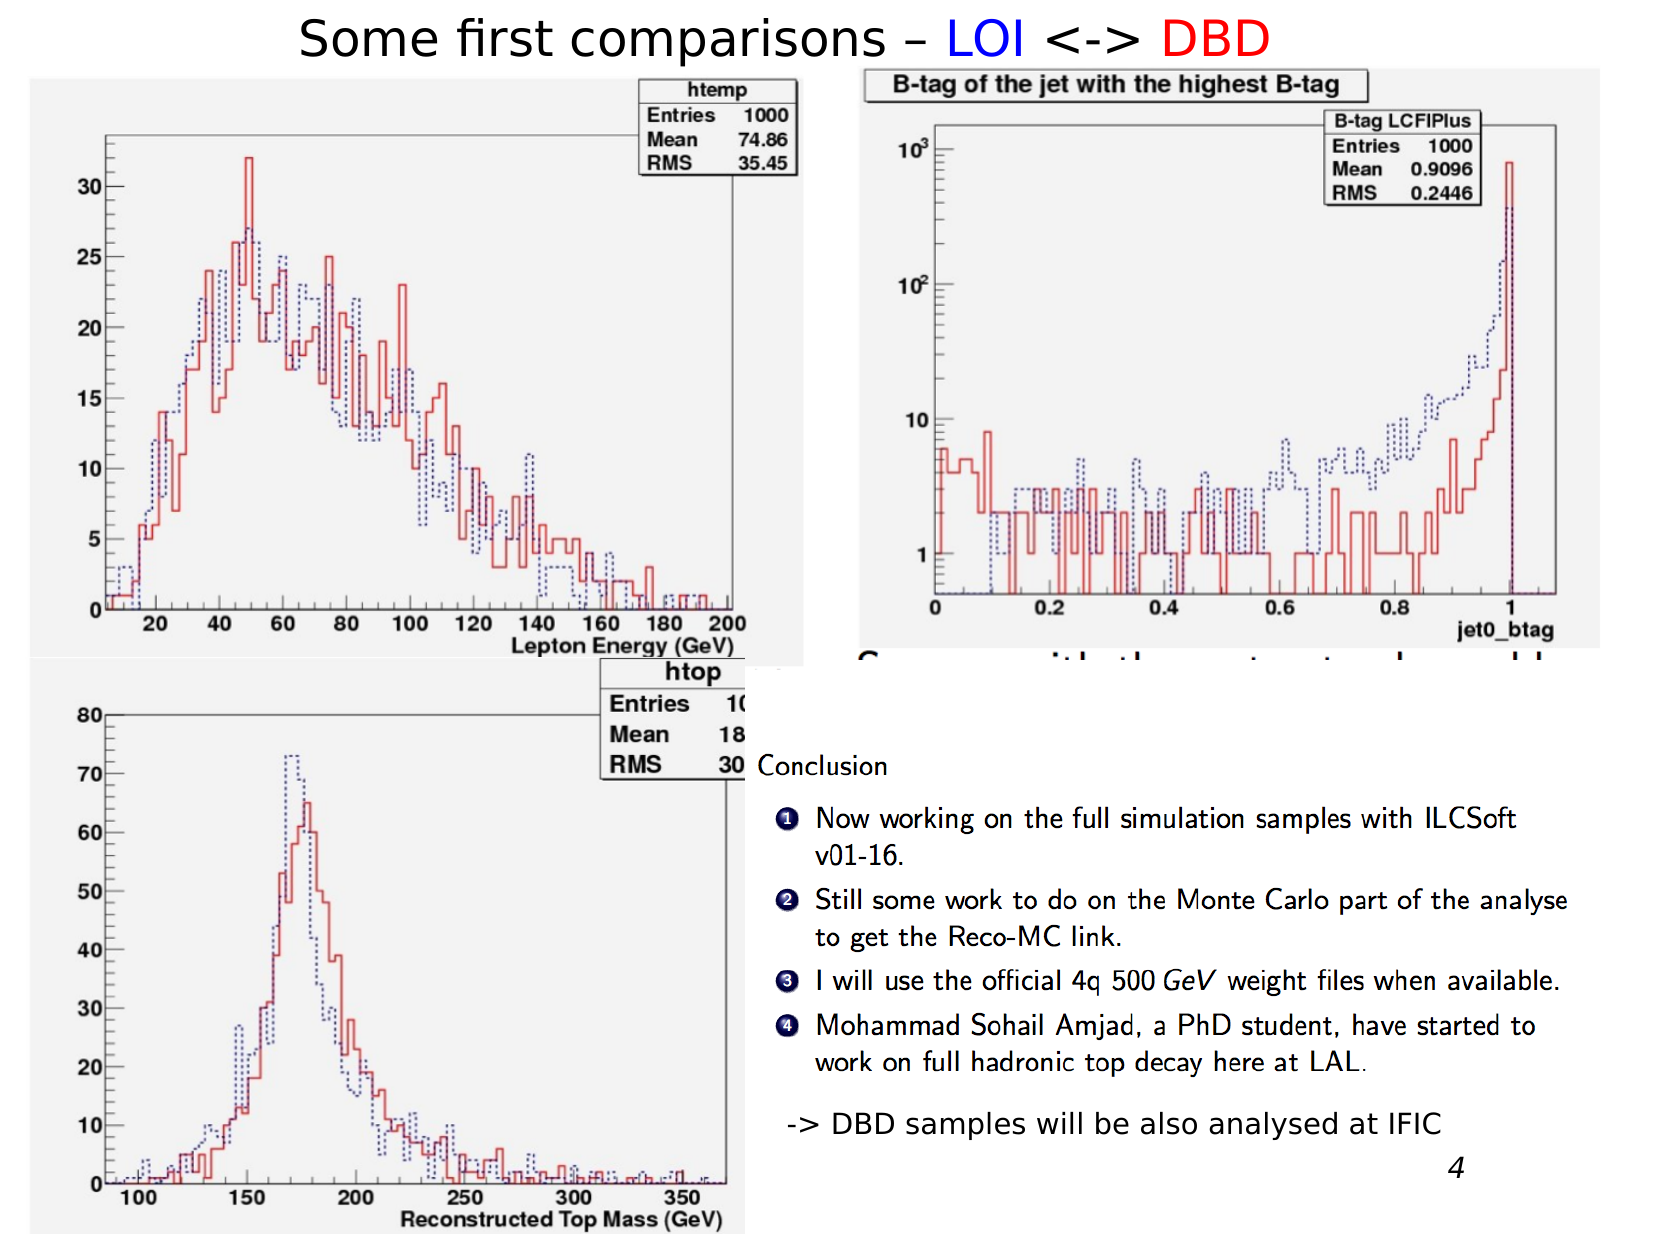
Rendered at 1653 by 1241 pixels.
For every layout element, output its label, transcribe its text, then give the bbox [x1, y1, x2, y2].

text_box -> DBD samples will be also analysed at IFIC [771, 1099, 1560, 1149]
picture [848, 59, 1625, 660]
picture [6, 69, 1630, 1234]
text_box Some first comparisons – LOI <-> DBD [284, 2, 1286, 76]
